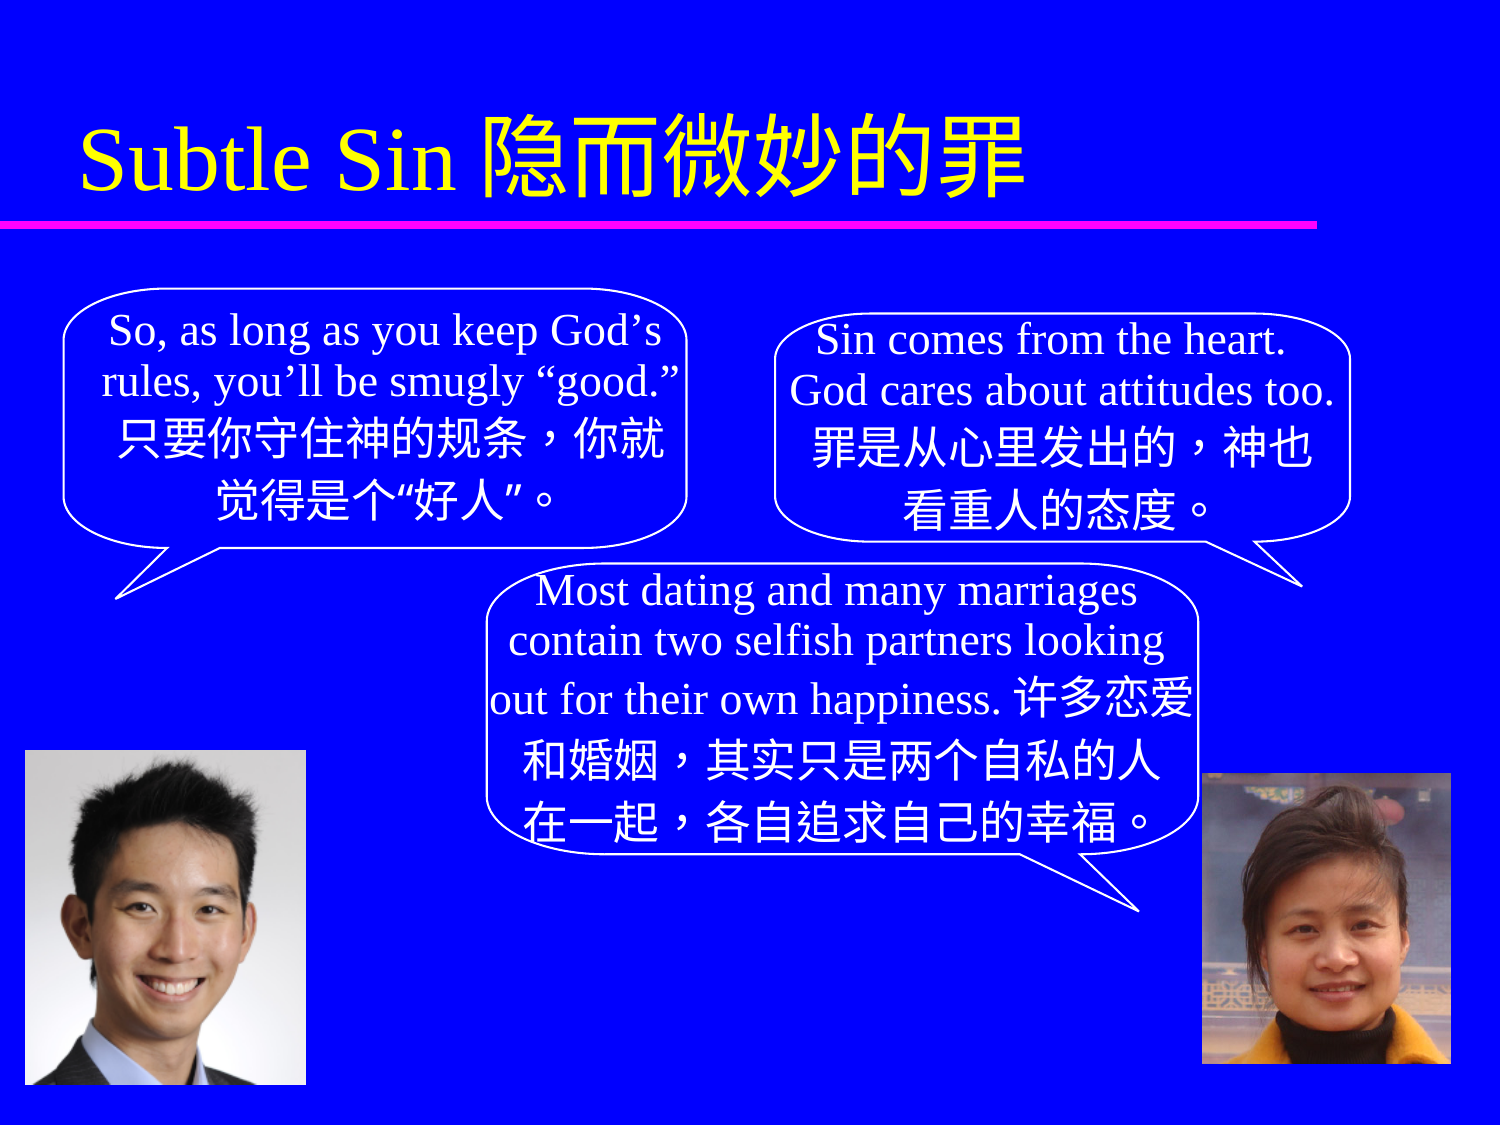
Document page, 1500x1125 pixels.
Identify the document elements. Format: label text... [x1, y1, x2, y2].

picture [1202, 773, 1451, 1064]
text_box Sin comes from the heart. God cares about attitudes too. 罪是从心里发出的，神也 看重人的态度。 [775, 313, 1351, 587]
picture [25, 750, 306, 1085]
title Subtle Sin隐而微妙的罪 [62, 43, 1338, 225]
text_box So, as long as you keep God’s rules, you’ll be smugly “good.” 只要你守住神的规条，你就 觉得是个“好人”。 [63, 288, 687, 599]
text_box Most dating and many marriages contain two selfish partners looking out for their own happiness.许多恋爱 和婚姻，其实只是两个自私的人 在一起，各自追求自己的幸福。 [486, 563, 1199, 912]
